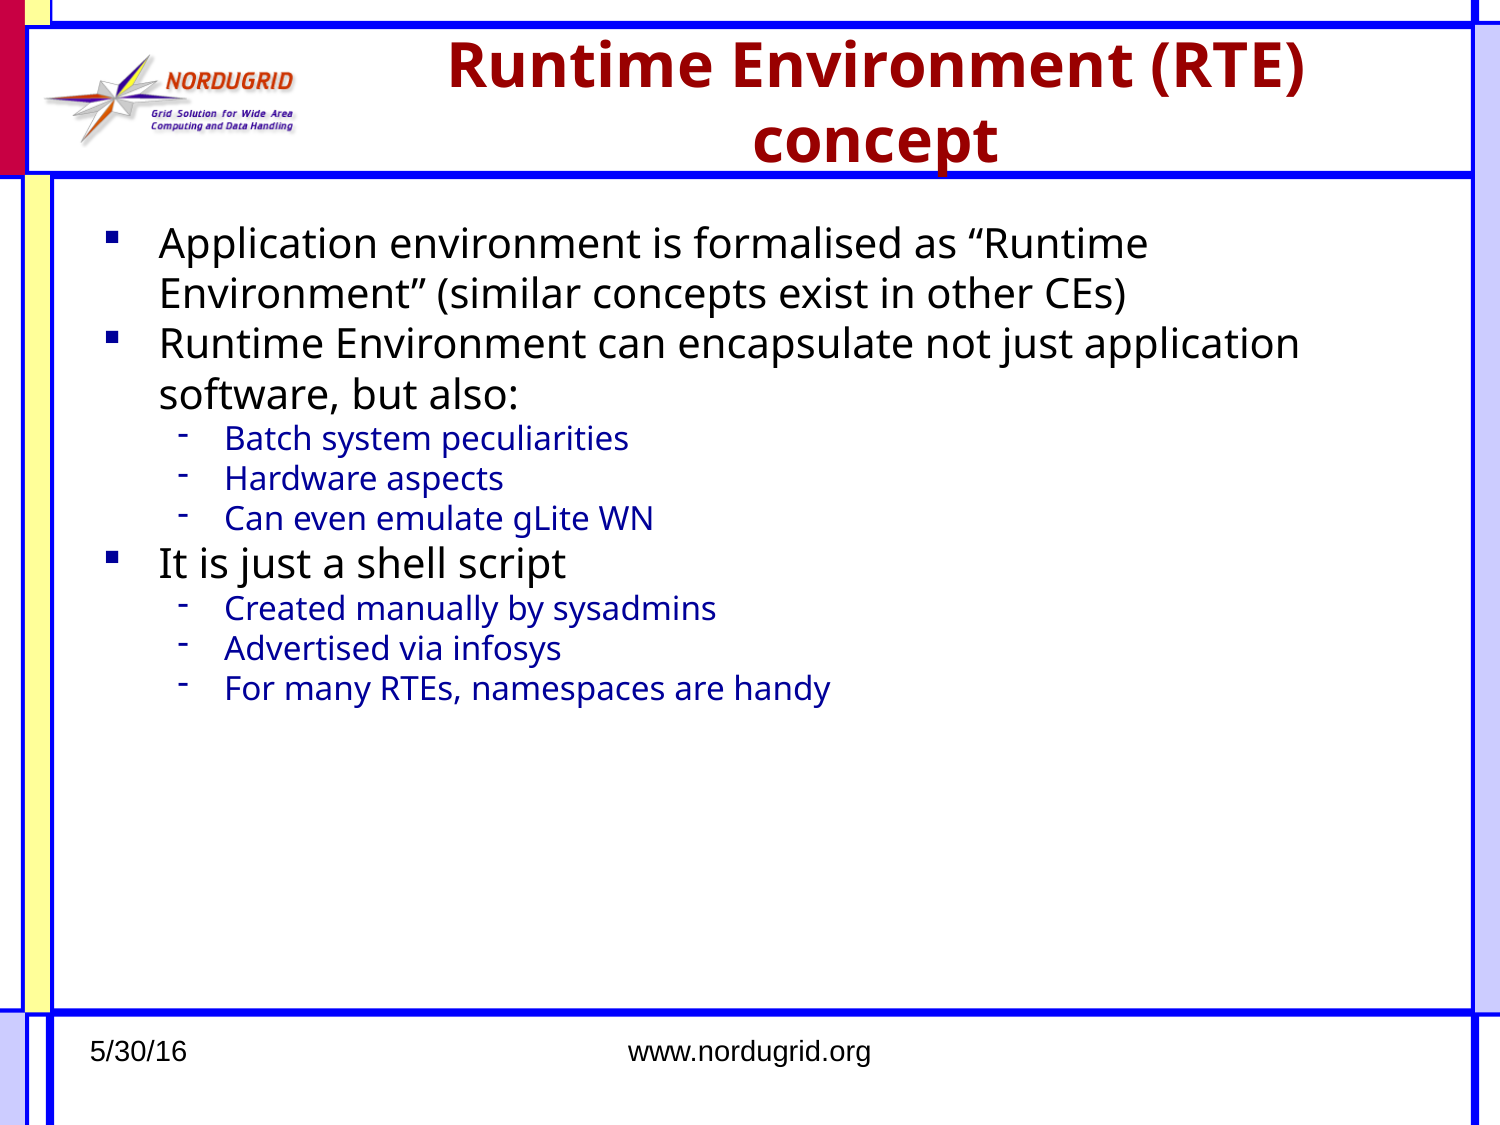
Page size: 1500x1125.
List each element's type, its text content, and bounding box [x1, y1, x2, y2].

text_box 5/30/16 [75, 1024, 425, 1103]
text_box Runtime Environment (RTE) concept [324, 62, 1428, 138]
text_box www.nordugrid.org [512, 1024, 988, 1103]
text_box Application environment is formalised as “Runtime Environment” (similar concepts exist in other CEs) Runtime Environment can encapsulate not just application software, but also: Batch system peculiarities Hardware aspects Can even emulate gLite WN It is just a shell script Created manually by sysadmins Advertised via infosys For many RTEs, namespaces are handy [87, 209, 1441, 1000]
picture [40, 49, 300, 148]
